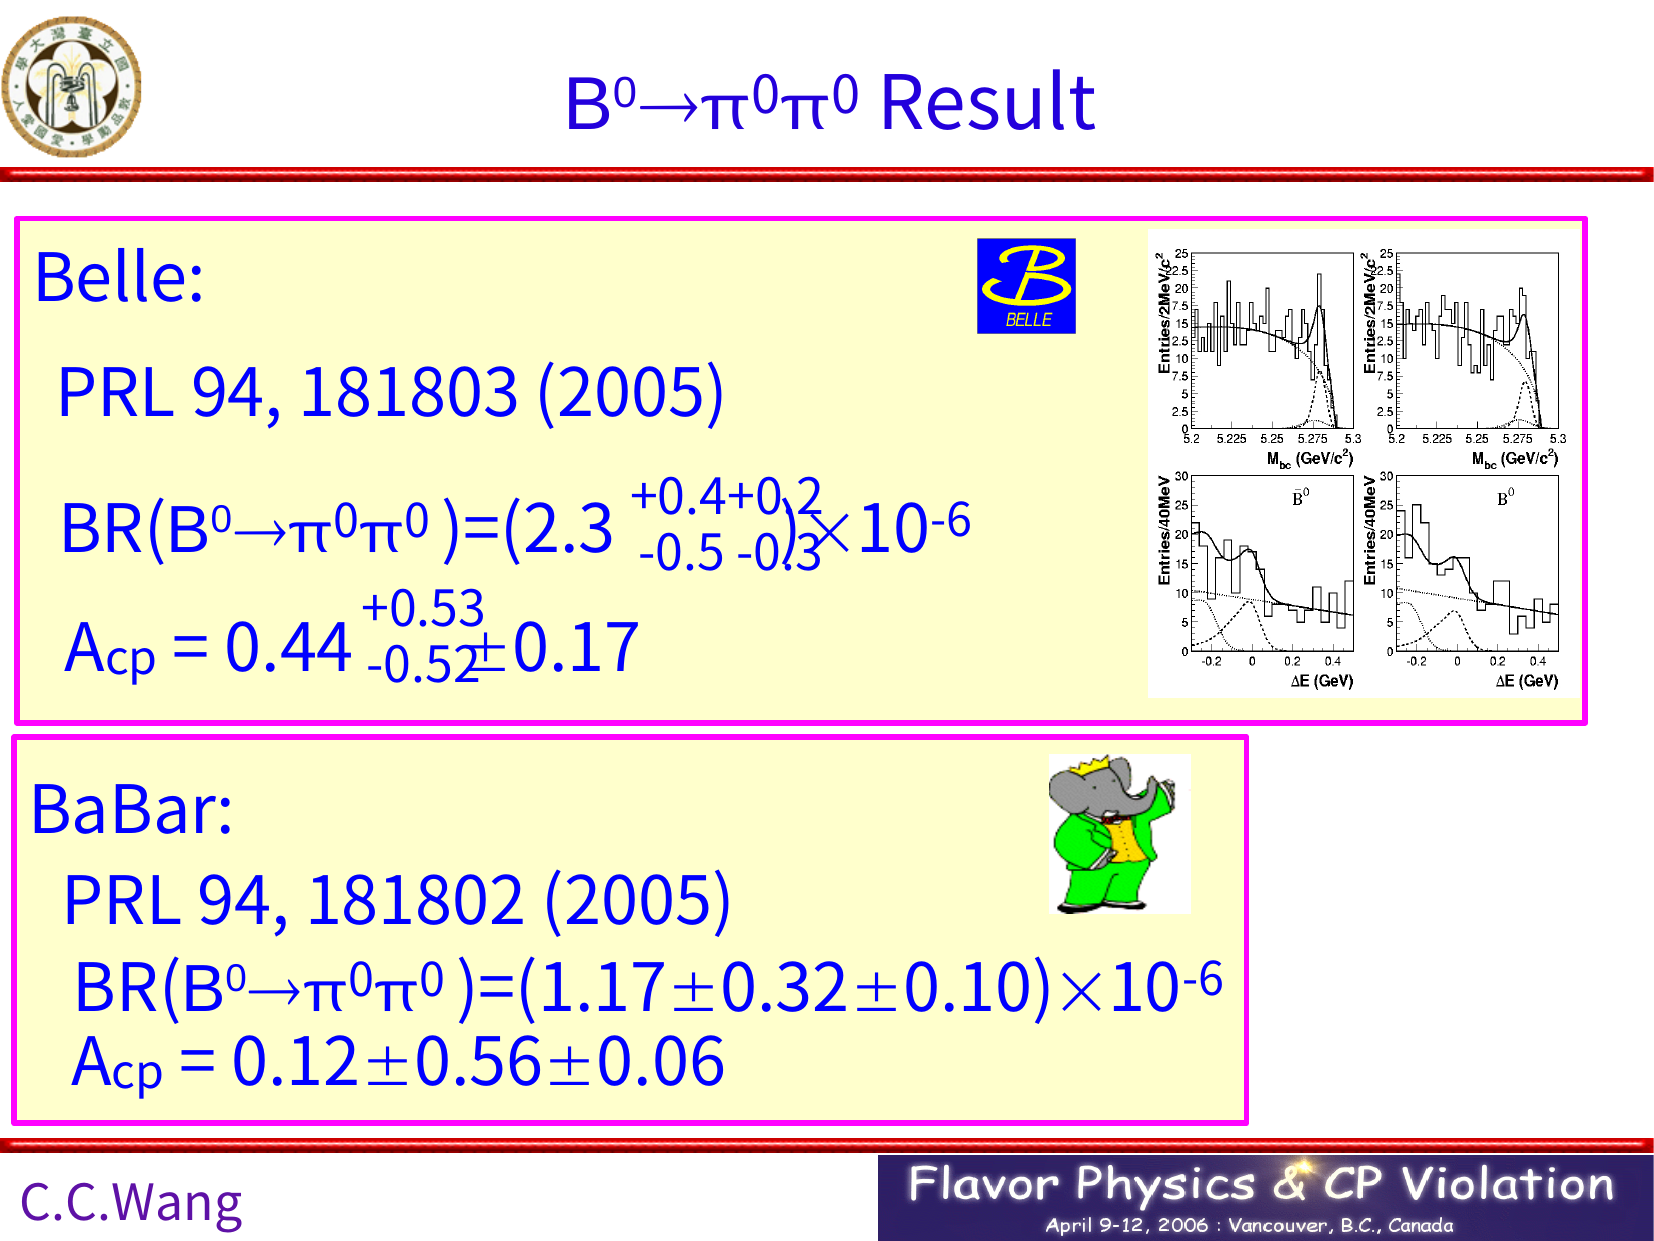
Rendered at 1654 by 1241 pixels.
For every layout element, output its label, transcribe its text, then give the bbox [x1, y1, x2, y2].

text_box PRL 94, 181802 (2005) [31, 846, 891, 947]
picture [1148, 229, 1580, 698]
picture [1049, 754, 1191, 914]
text_box PRL 94, 181803 (2005) [25, 339, 992, 439]
text_box BR(B000 )=(2.3 )×10-6 [58, 474, 638, 576]
title B000 Result [140, 22, 1520, 173]
text_box -0.5 -0.3 [638, 512, 826, 587]
text_box [16, 218, 1586, 723]
picture [0, 1138, 1654, 1153]
picture [0, 15, 143, 159]
text_box Acp = 0.44 ±0.17 [64, 593, 677, 708]
text_box BR(B000 )=(1.17±0.32±0.10)×10-6 [72, 934, 1241, 1036]
text_box +0.4+0.2 [630, 456, 852, 531]
picture [878, 1155, 1654, 1241]
text_box Acp = 0.12±0.56±0.06 [71, 1007, 808, 1122]
text_box BaBar: [28, 756, 232, 856]
text_box [14, 737, 1247, 1124]
text_box +0.53 [361, 568, 488, 643]
text_box BR(B000 )=(2.3 )×10-6 [826, 474, 1028, 576]
text_box Belle: [32, 223, 239, 323]
picture [977, 238, 1076, 334]
text_box -0.52 [366, 624, 482, 699]
picture [0, 167, 1654, 182]
